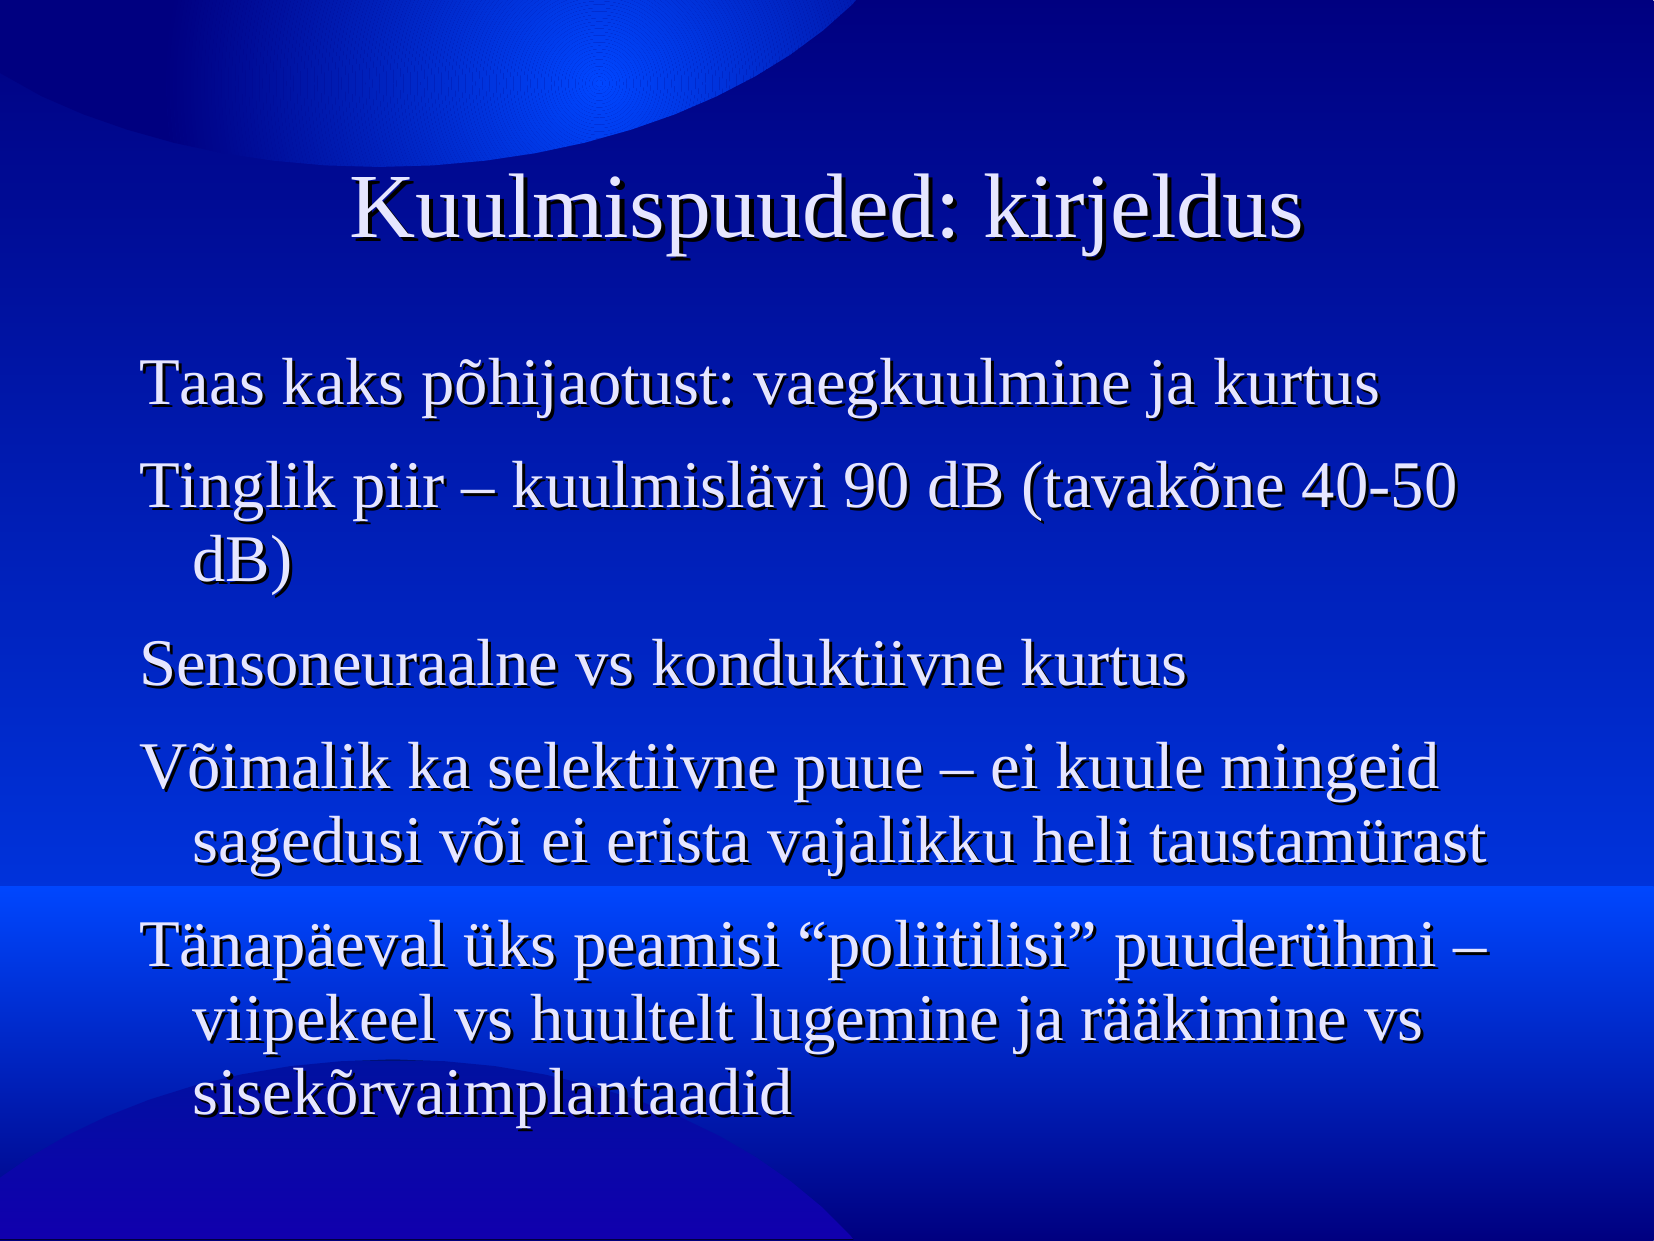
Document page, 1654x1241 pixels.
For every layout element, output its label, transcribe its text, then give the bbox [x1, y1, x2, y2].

list Taas kaks põhijaotust: vaegkuulmine ja kurtus Tinglik piir – kuulmislävi 90 dB (tavakõne 40-50 dB) Sensoneuraalne vs konduktiivne kurtus Võimalik ka selektiivne puue – ei kuule mingeid sagedusi või ei erista vajalikku heli taustamürast Tänapäeval üks peamisi “poliitilisi” puuderühmi – viipekeel vs huultelt lugemine ja rääkimine vs sisekõrvaimplantaadid [121, 344, 1534, 1130]
title Kuulmispuuded: kirjeldus [121, 102, 1534, 311]
